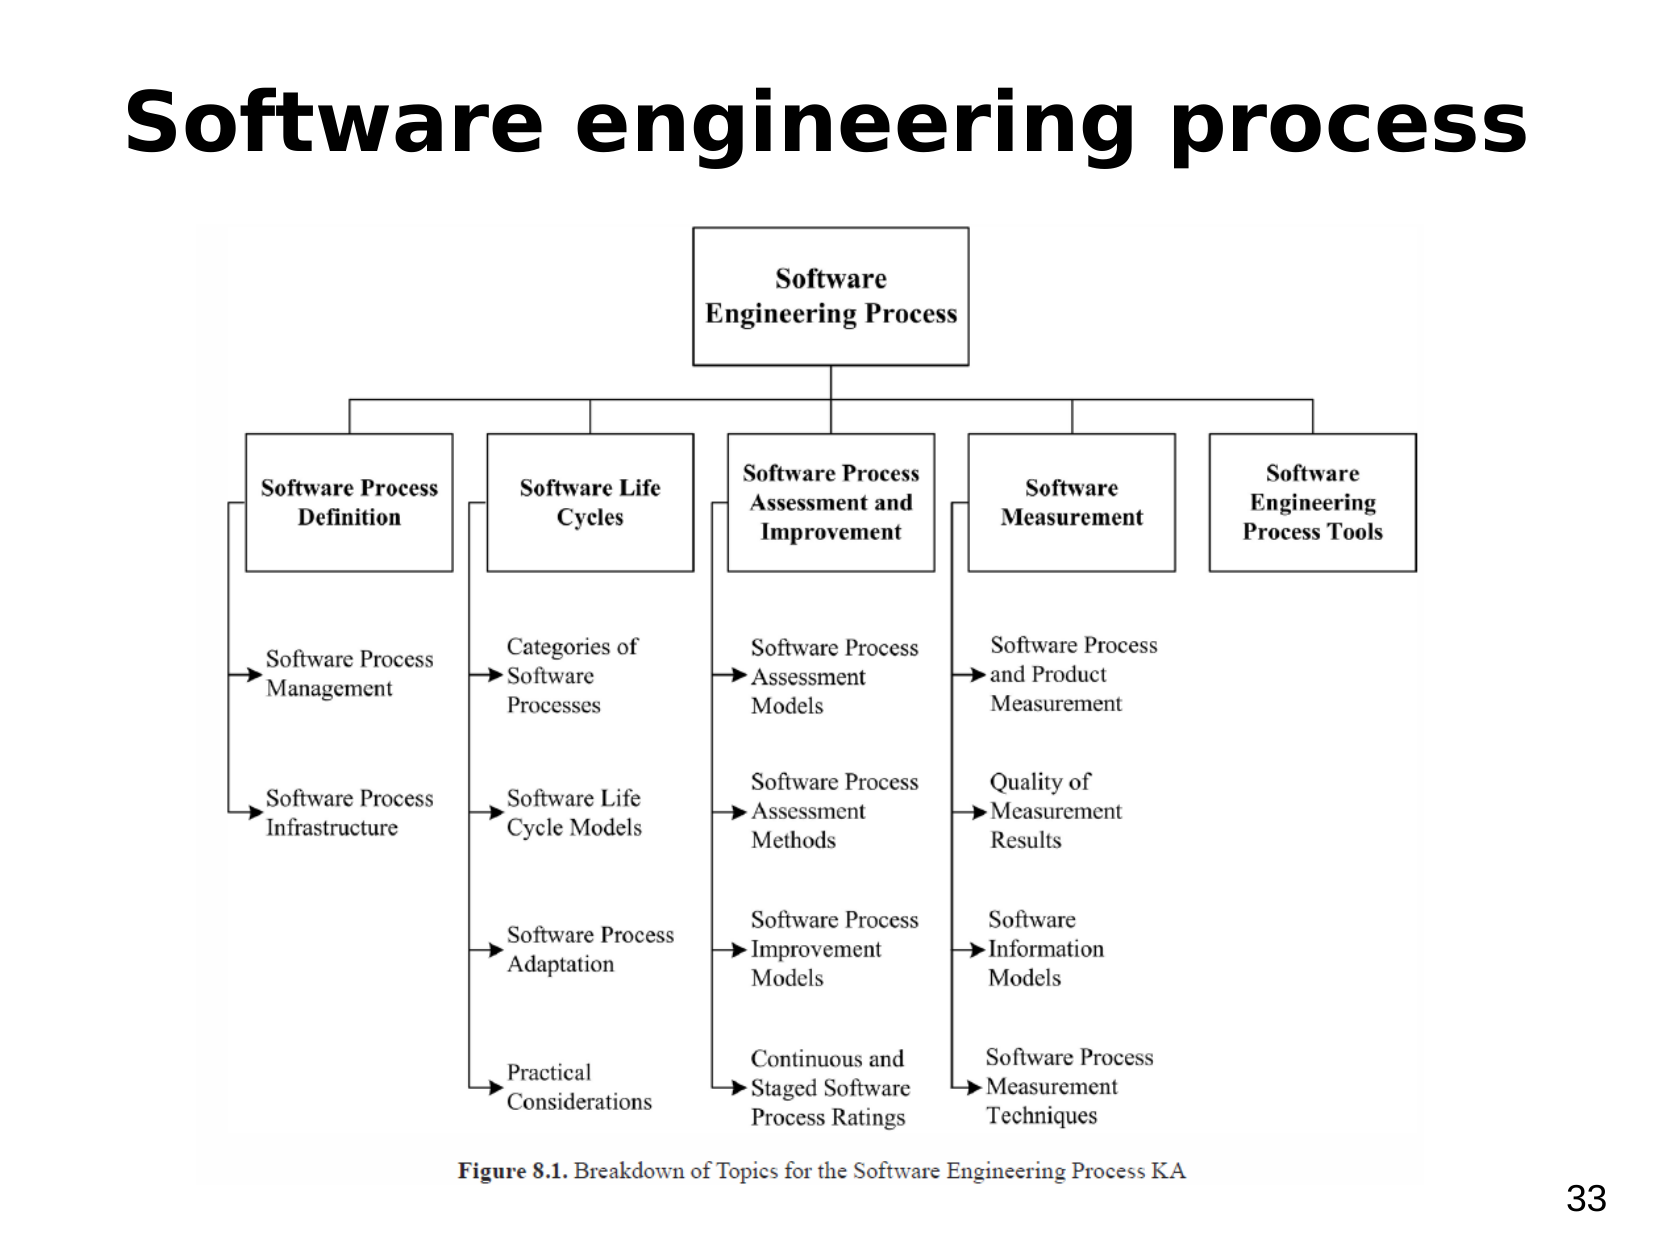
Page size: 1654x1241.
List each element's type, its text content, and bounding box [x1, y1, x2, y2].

title Software engineering process [82, 49, 1571, 196]
picture [196, 224, 1424, 1186]
